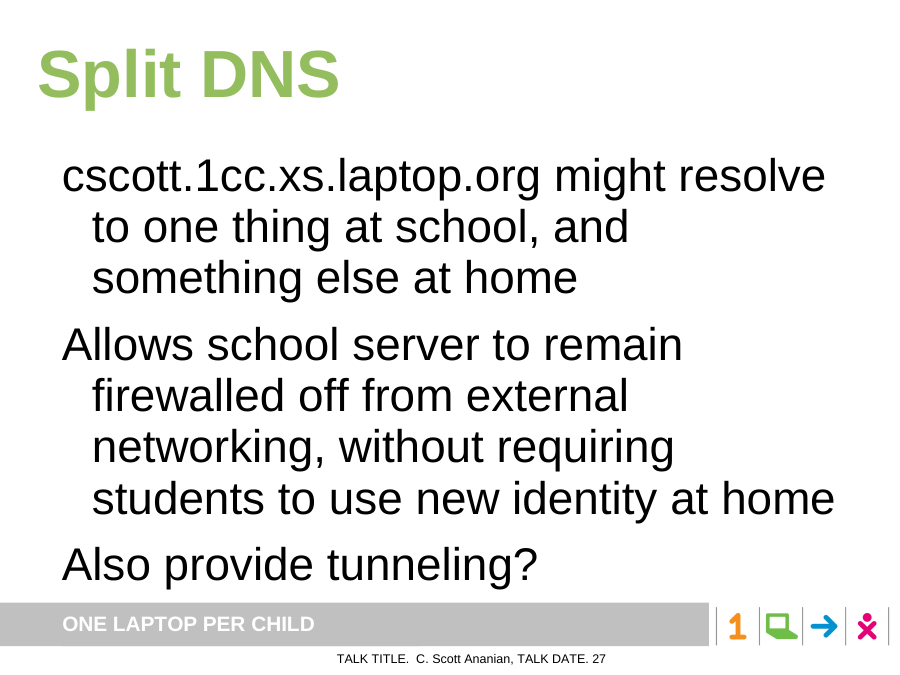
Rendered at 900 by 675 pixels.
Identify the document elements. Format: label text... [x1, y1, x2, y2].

title Split DNS [37, 37, 856, 211]
list cscott.1cc.xs.laptop.org might resolve to one thing at school, and something else at home Allows school server to remain firewalled off from external networking, without requiring students to use new identity at home Also provide tunneling? [61, 150, 844, 675]
picture [844, 598, 898, 655]
